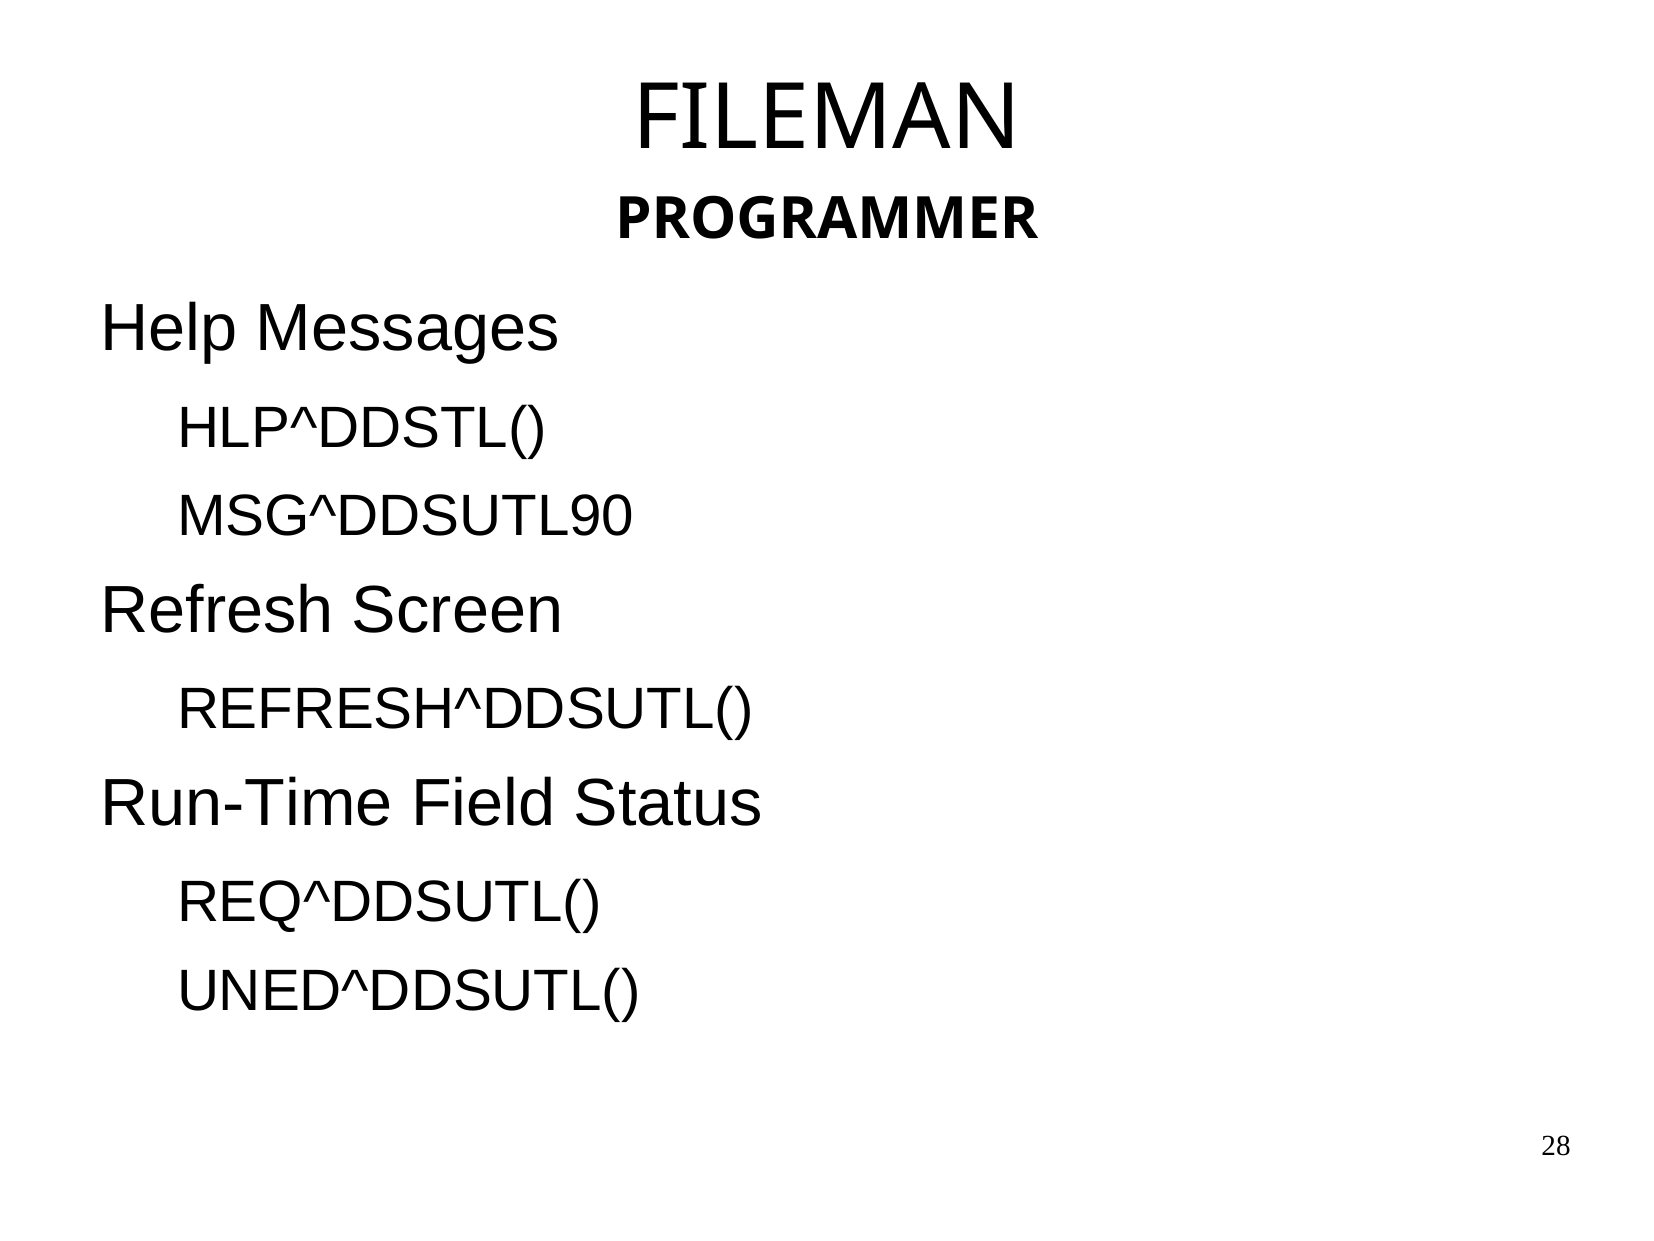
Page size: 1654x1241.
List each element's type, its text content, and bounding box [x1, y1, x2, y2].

title FILEMAN PROGRAMMER [82, 47, 1571, 259]
list Help Messages HLP^DDSTL() MSG^DDSUTL90 Refresh Screen REFRESH^DDSUTL() Run-Time Field Status REQ^DDSUTL() UNED^DDSUTL() [82, 290, 1571, 1094]
